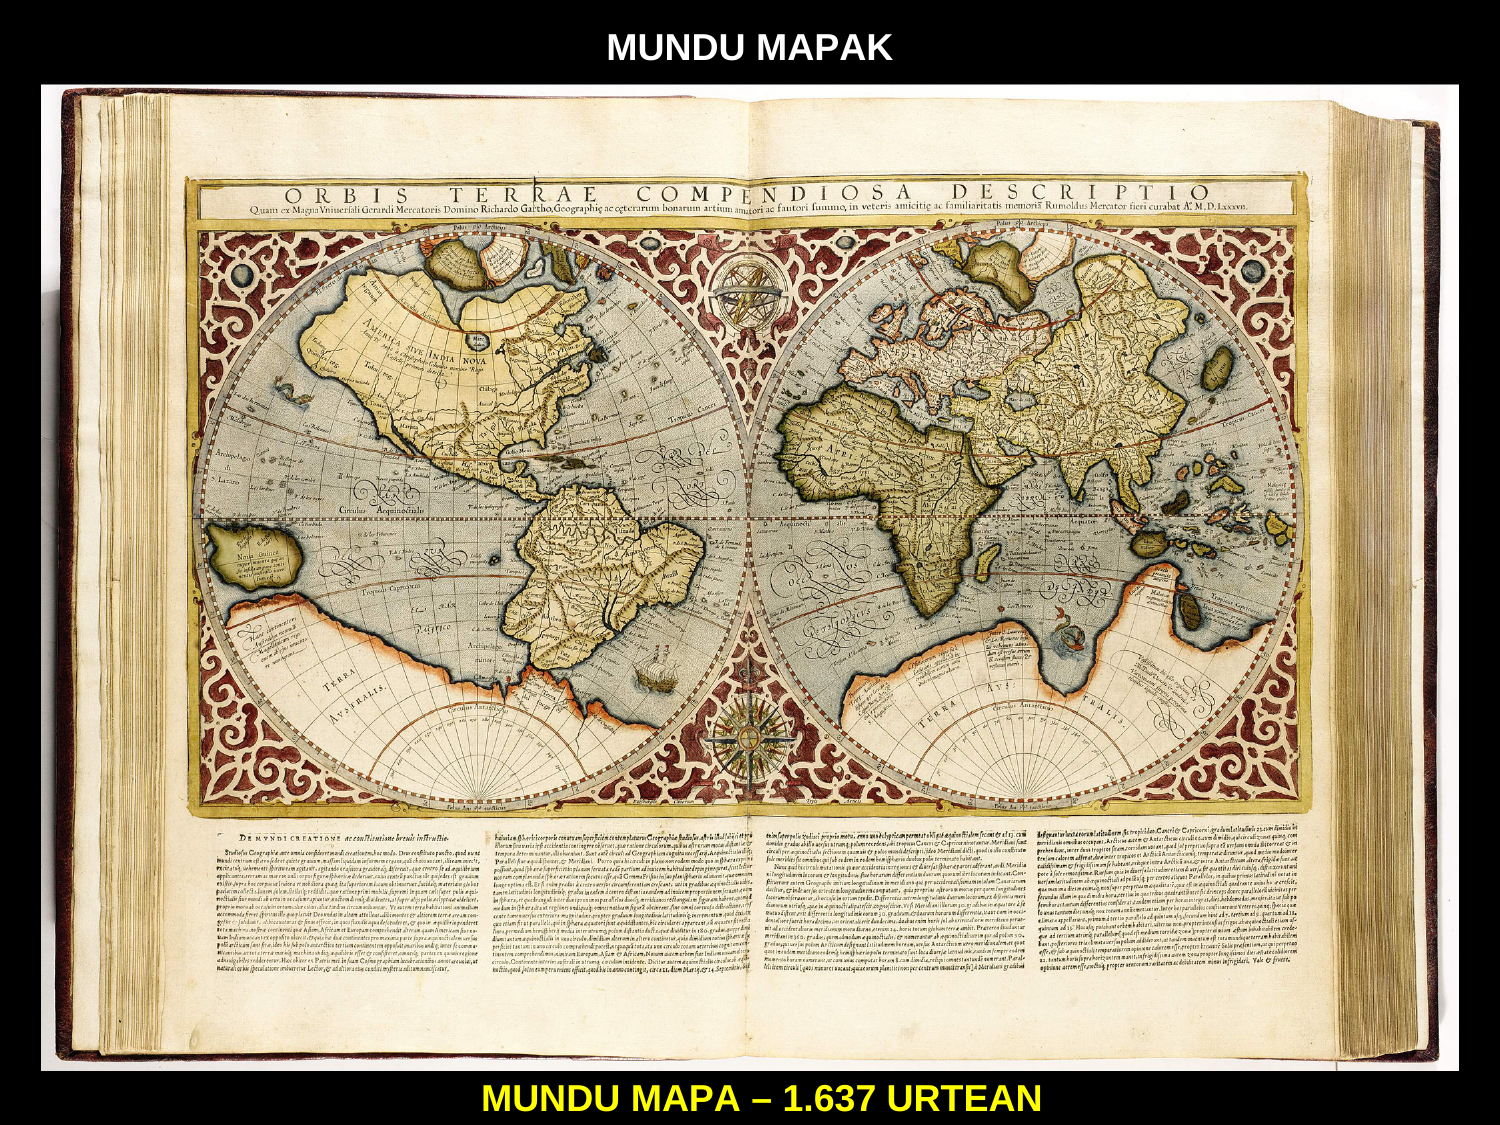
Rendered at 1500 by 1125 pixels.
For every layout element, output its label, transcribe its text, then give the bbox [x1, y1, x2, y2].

text_box MUNDU MAPAK [395, 19, 1105, 77]
text_box MUNDU MAPA – 1.637 URTEAN [407, 1069, 1117, 1125]
picture [41, 81, 1459, 1071]
